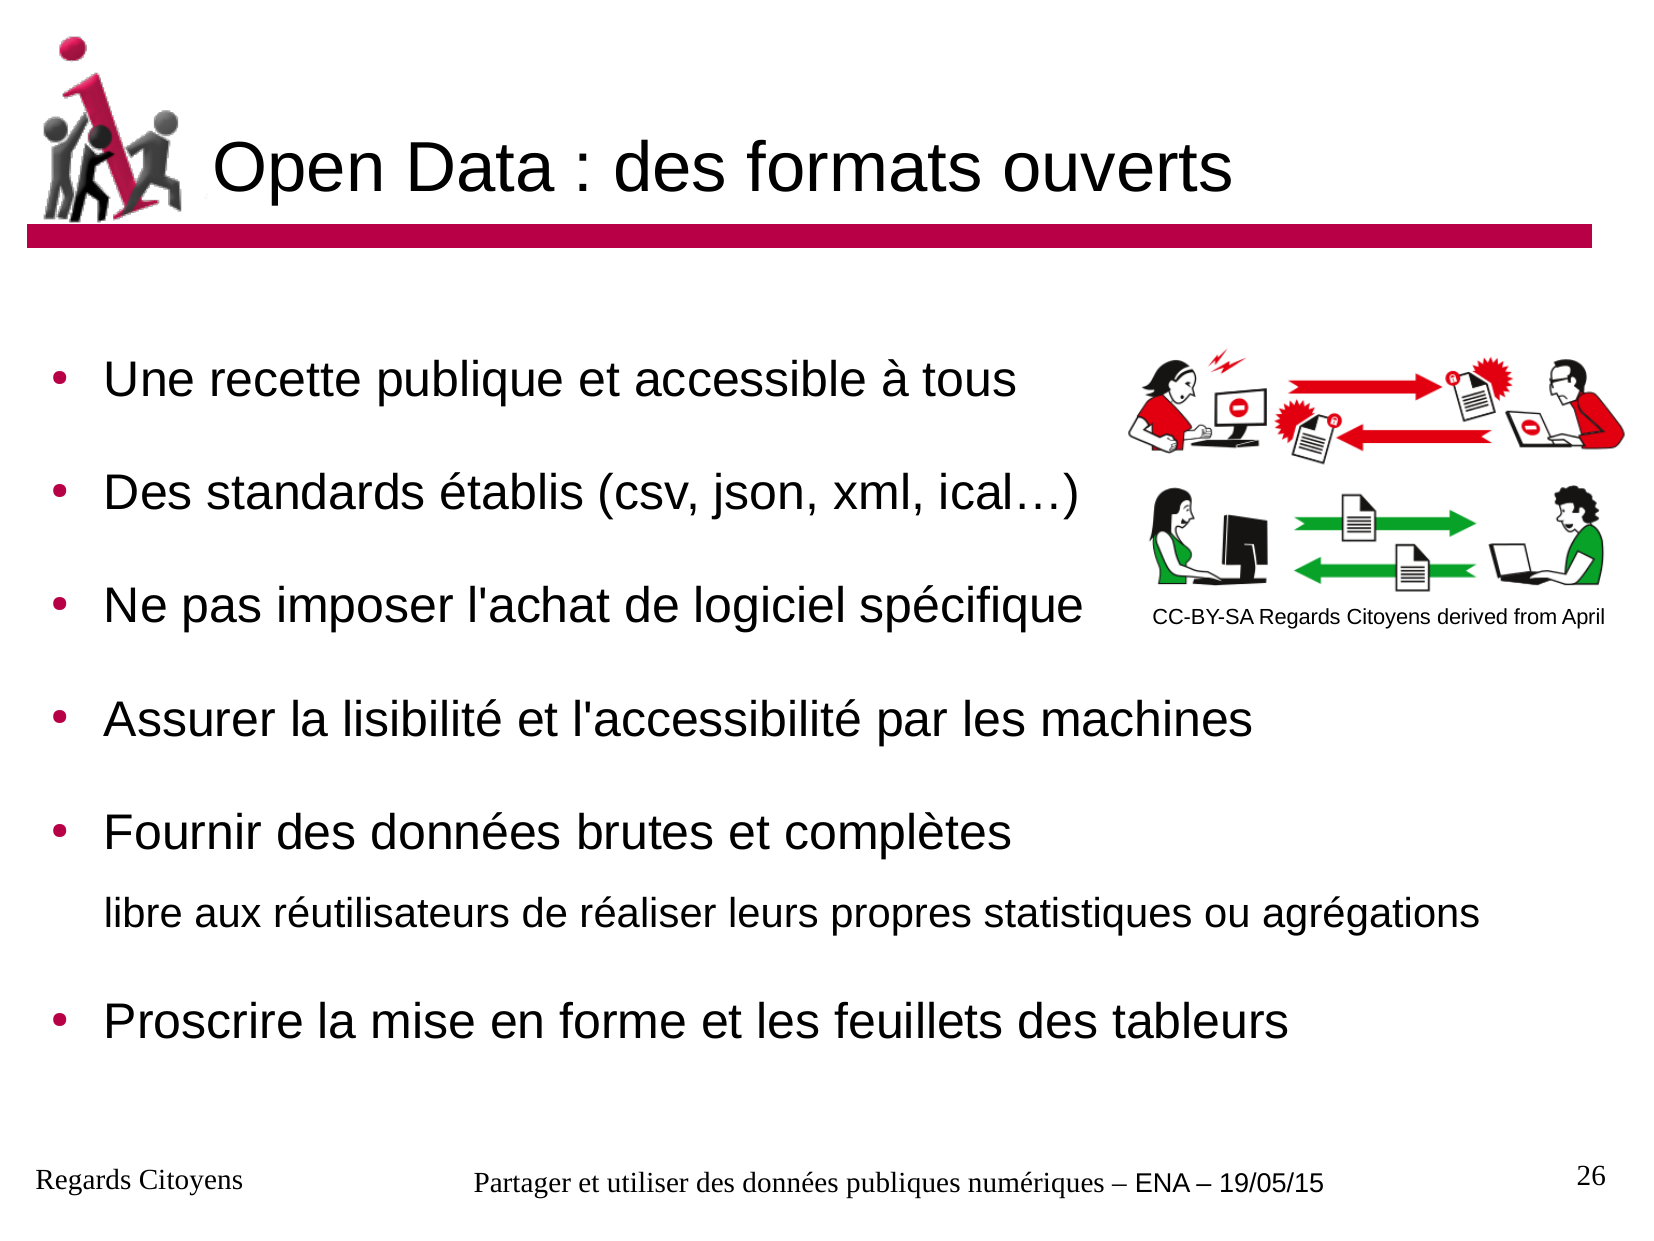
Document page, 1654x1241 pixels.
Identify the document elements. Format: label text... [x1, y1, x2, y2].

picture [1123, 343, 1630, 597]
picture [27, 31, 208, 224]
list Une recette publique et accessible à tous Des standards établis (csv, json, xml, ical…) Ne pas imposer l'achat de logiciel spécifique Assurer la lisibilité et l'accessibilité par les machines Fournir des données brutes et complètes libre aux réutilisateurs de réaliser leurs propres statistiques ou agrégations Proscrire la mise en forme et les feuillets des tableurs [33, 351, 1625, 1170]
title Open Data : des formats ouverts [213, 70, 1648, 264]
